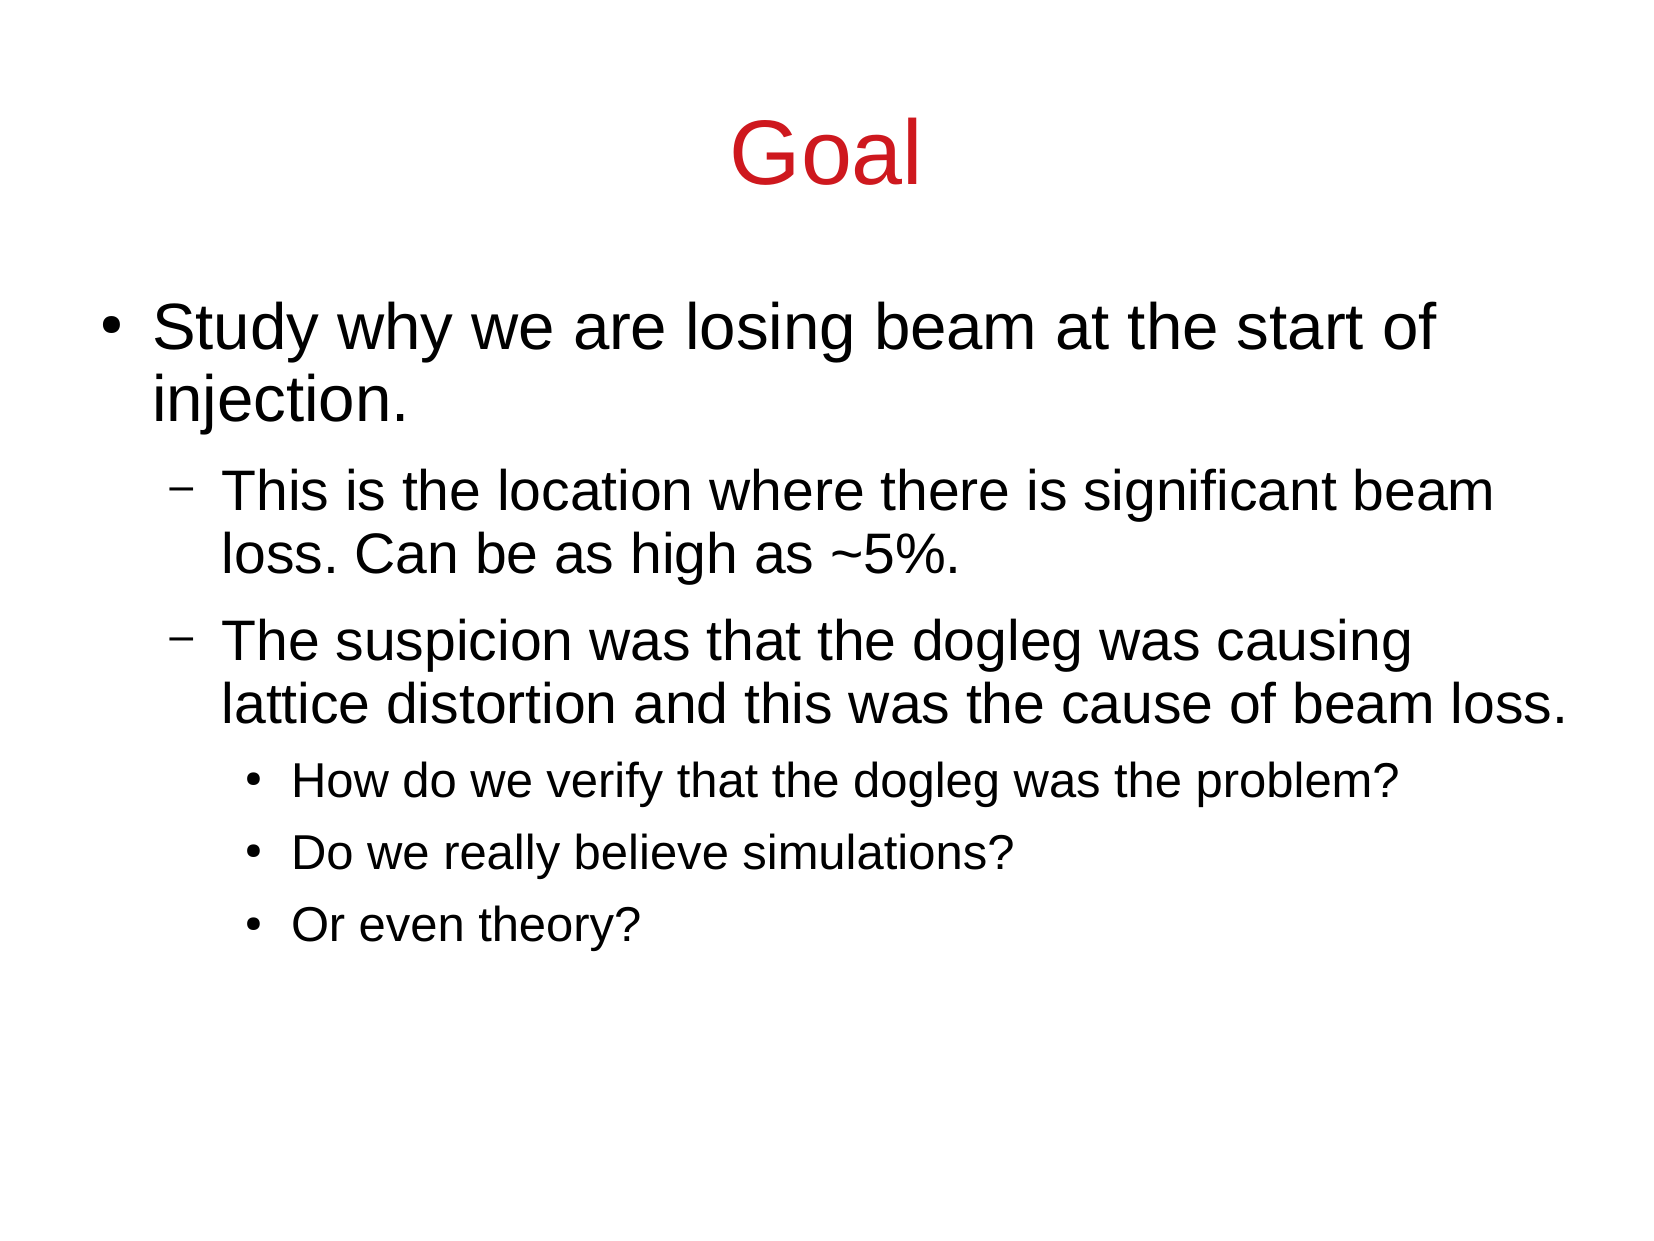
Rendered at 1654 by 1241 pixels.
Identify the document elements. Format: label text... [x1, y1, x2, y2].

title Goal [82, 49, 1571, 257]
list Study why we are losing beam at the start of injection. This is the location where there is significant beam loss. Can be as high as ~5%. The suspicion was that the dogleg was causing lattice distortion and this was the cause of beam loss. How do we verify that the dogleg was the problem? Do we really believe simulations? Or even theory? [82, 290, 1571, 1010]
